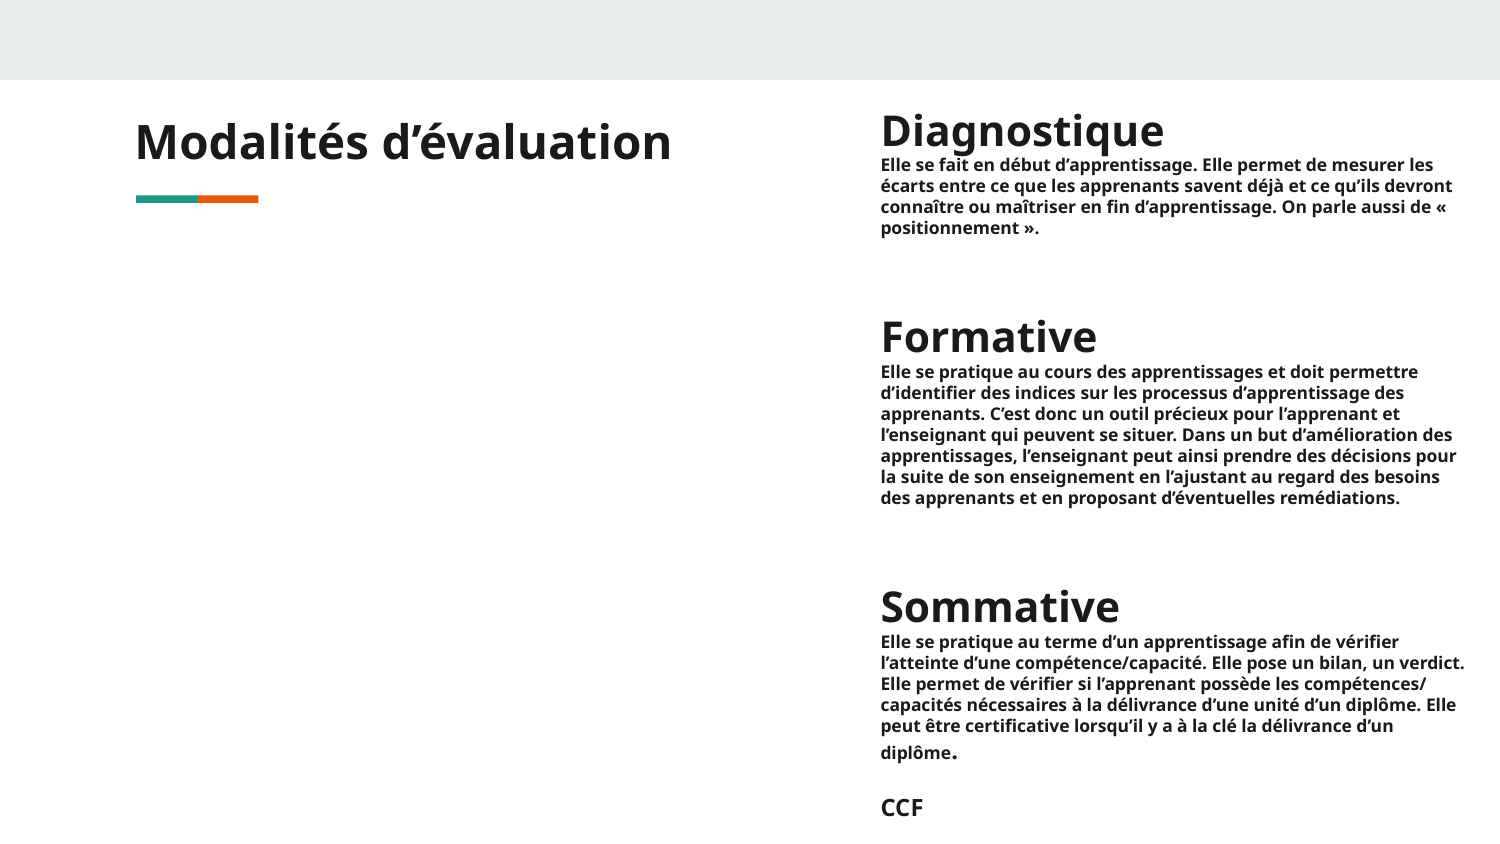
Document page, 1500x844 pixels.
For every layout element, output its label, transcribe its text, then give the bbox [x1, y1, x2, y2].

text_box Diagnostique Elle se fait en début d’apprentissage. Elle permet de mesurer les écarts entre ce que les apprenants savent déjà et ce qu’ils devront connaître ou maîtriser en fin d’apprentissage. On parle aussi de « positionnement ». Formative Elle se pratique au cours des apprentissages et doit permettre d’identifier des indices sur les processus d’apprentissage des apprenants. C’est donc un outil précieux pour l’apprenant et l’enseignant qui peuvent se situer. Dans un but d’amélioration des apprentissages, l’enseignant peut ainsi prendre des décisions pour la suite de son enseignement en l’ajustant au regard des besoins des apprenants et en proposant d’éventuelles remédiations. Sommative Elle se pratique au terme d’un apprentissage afin de vérifier l’atteinte d’une compétence/capacité. Elle pose un bilan, un verdict. Elle permet de vérifier si l’apprenant possède les compétences/ capacités nécessaires à la délivrance d’une unité d’un diplôme. Elle peut être certificative lorsqu’il y a à la clé la délivrance d’un diplôme. CCF [865, 88, 1490, 831]
title Modalités d’évaluation [119, 97, 865, 186]
